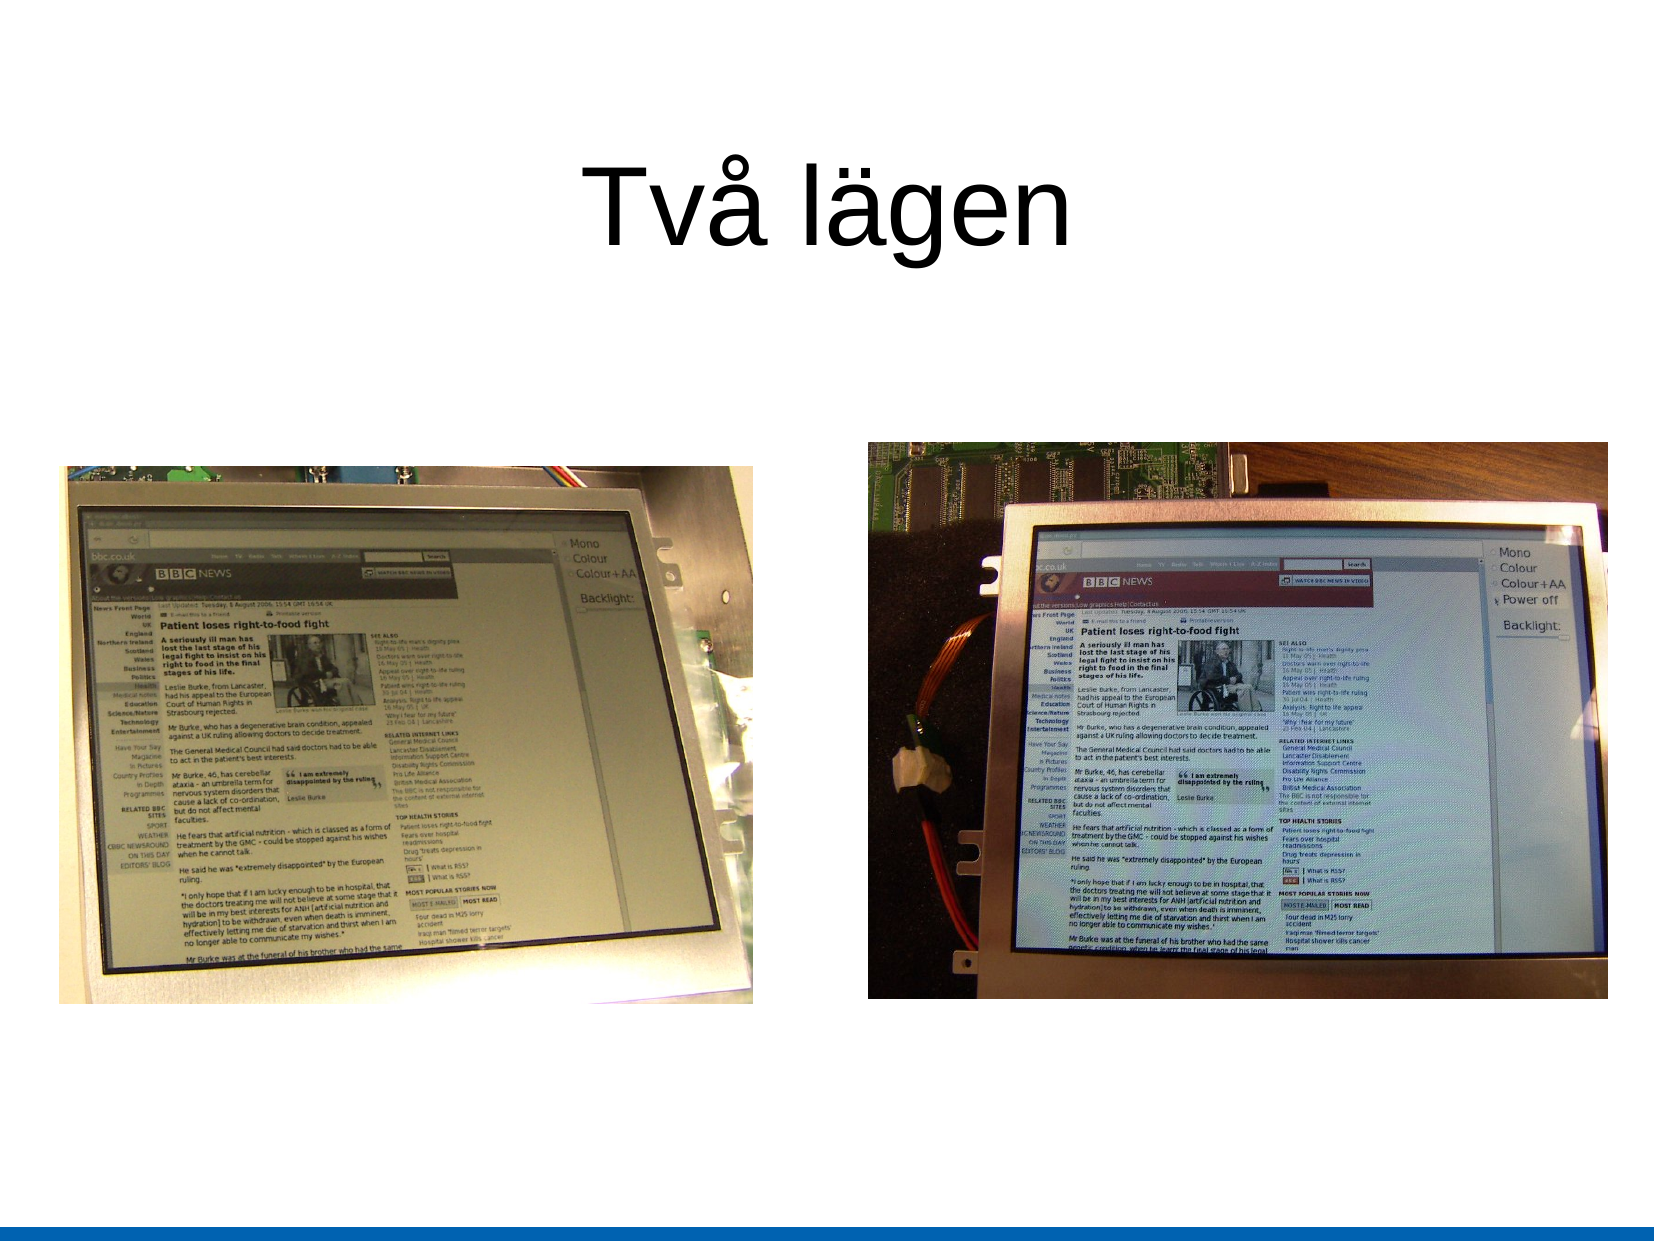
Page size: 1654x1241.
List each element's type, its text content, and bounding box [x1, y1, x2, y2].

title Två lägen [121, 102, 1534, 310]
picture [868, 442, 1608, 999]
picture [59, 466, 753, 1004]
